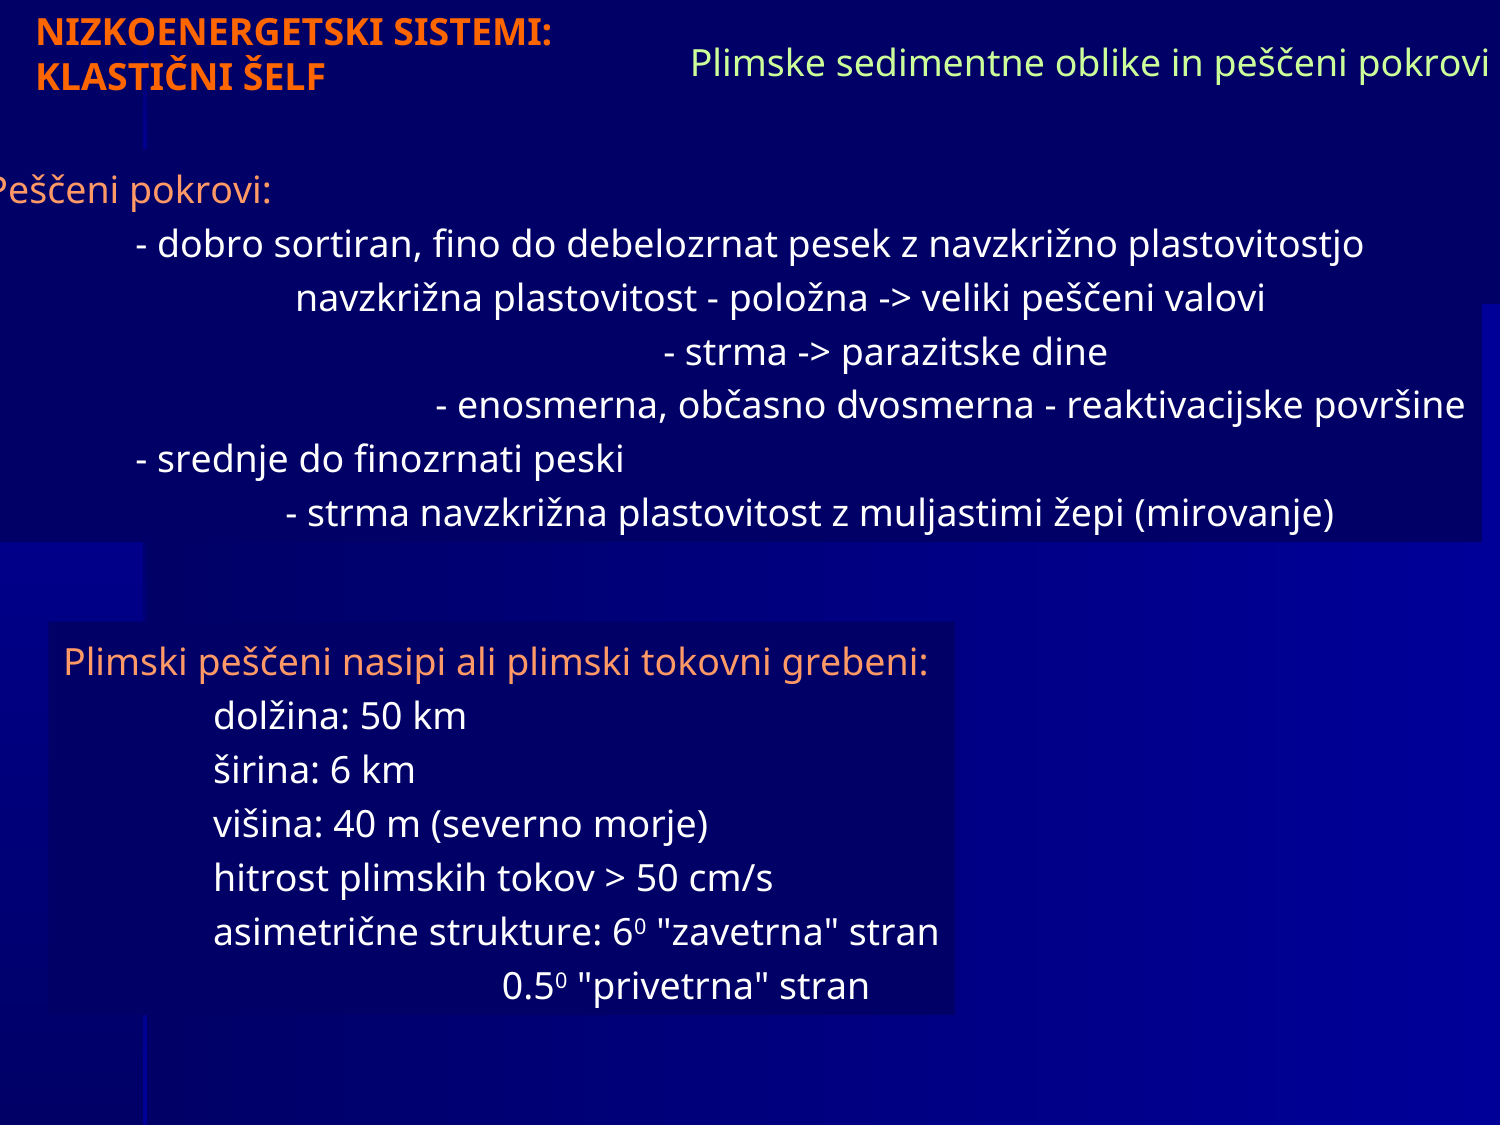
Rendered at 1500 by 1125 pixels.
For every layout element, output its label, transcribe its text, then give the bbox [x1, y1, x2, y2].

text_box Plimski peščeni nasipi ali plimski tokovni grebeni: dolžina: 50 km širina: 6 km višina: 40 m (severno morje) hitrost plimskih tokov > 50 cm/s asimetrične strukture: 60 "zavetrna" stran 0.50 "privetrna" stran [48, 621, 956, 1015]
text_box Plimske sedimentne oblike in peščeni pokrovi [675, 30, 1500, 92]
text_box Peščeni pokrovi: - dobro sortiran, fino do debelozrnat pesek z navzkrižno plastovitostjo navzkrižna plastovitost - položna -> veliki peščeni valovi - strma -> parazitske dine - enosmerna, občasno dvosmerna - reaktivacijske površine - srednje do finozrnati peski - strma navzkrižna plastovitost z muljastimi žepi (mirovanje) [0, 148, 1482, 543]
text_box NIZKOENERGETSKI SISTEMI: KLASTIČNI ŠELF [20, 0, 568, 106]
